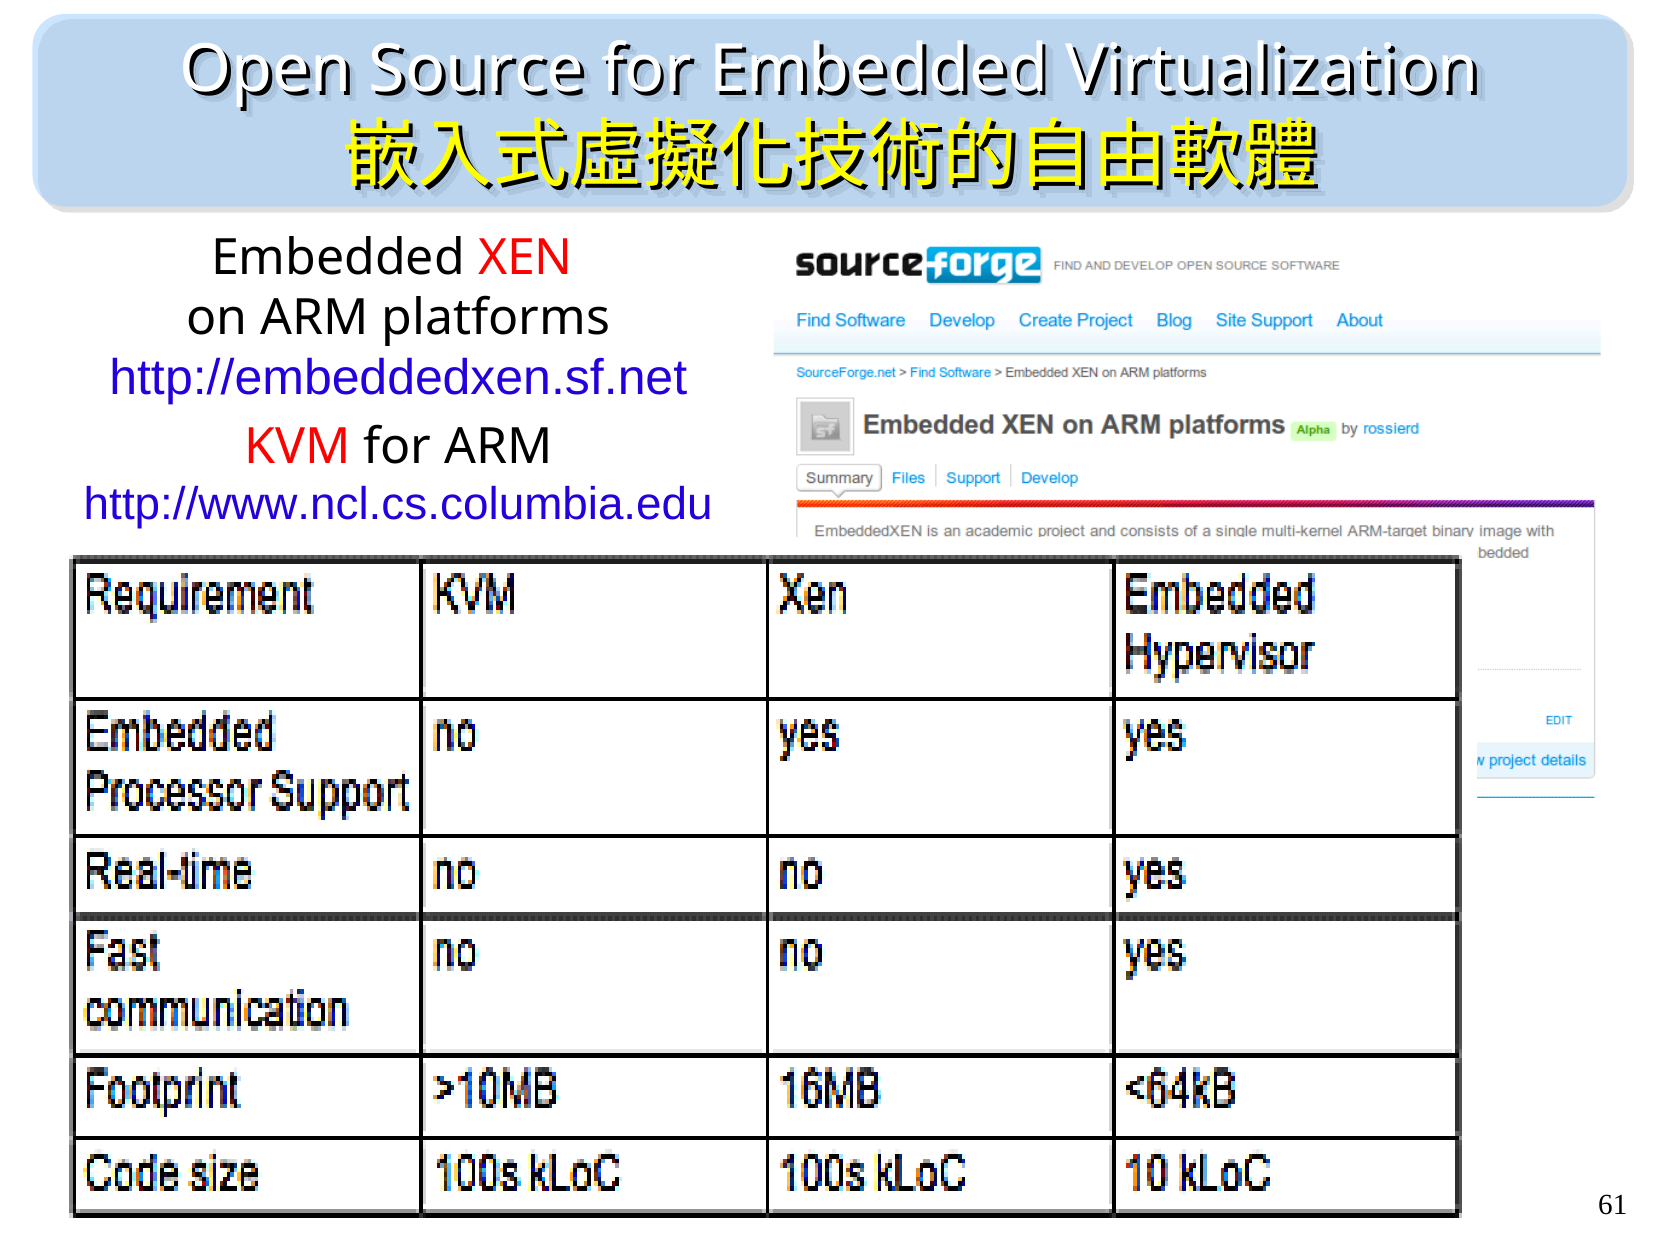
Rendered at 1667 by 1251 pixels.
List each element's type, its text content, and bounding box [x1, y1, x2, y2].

picture [59, 236, 1601, 1246]
text_box Open Source for Embedded Virtualization 嵌入式虛擬化技術的自由軟體 [32, 13, 1628, 207]
text_box KVM for ARM http://www.ncl.cs.columbia.edu [47, 406, 751, 602]
text_box Embedded XEN on ARM platforms http://embeddedxen.sf.net [47, 217, 751, 406]
